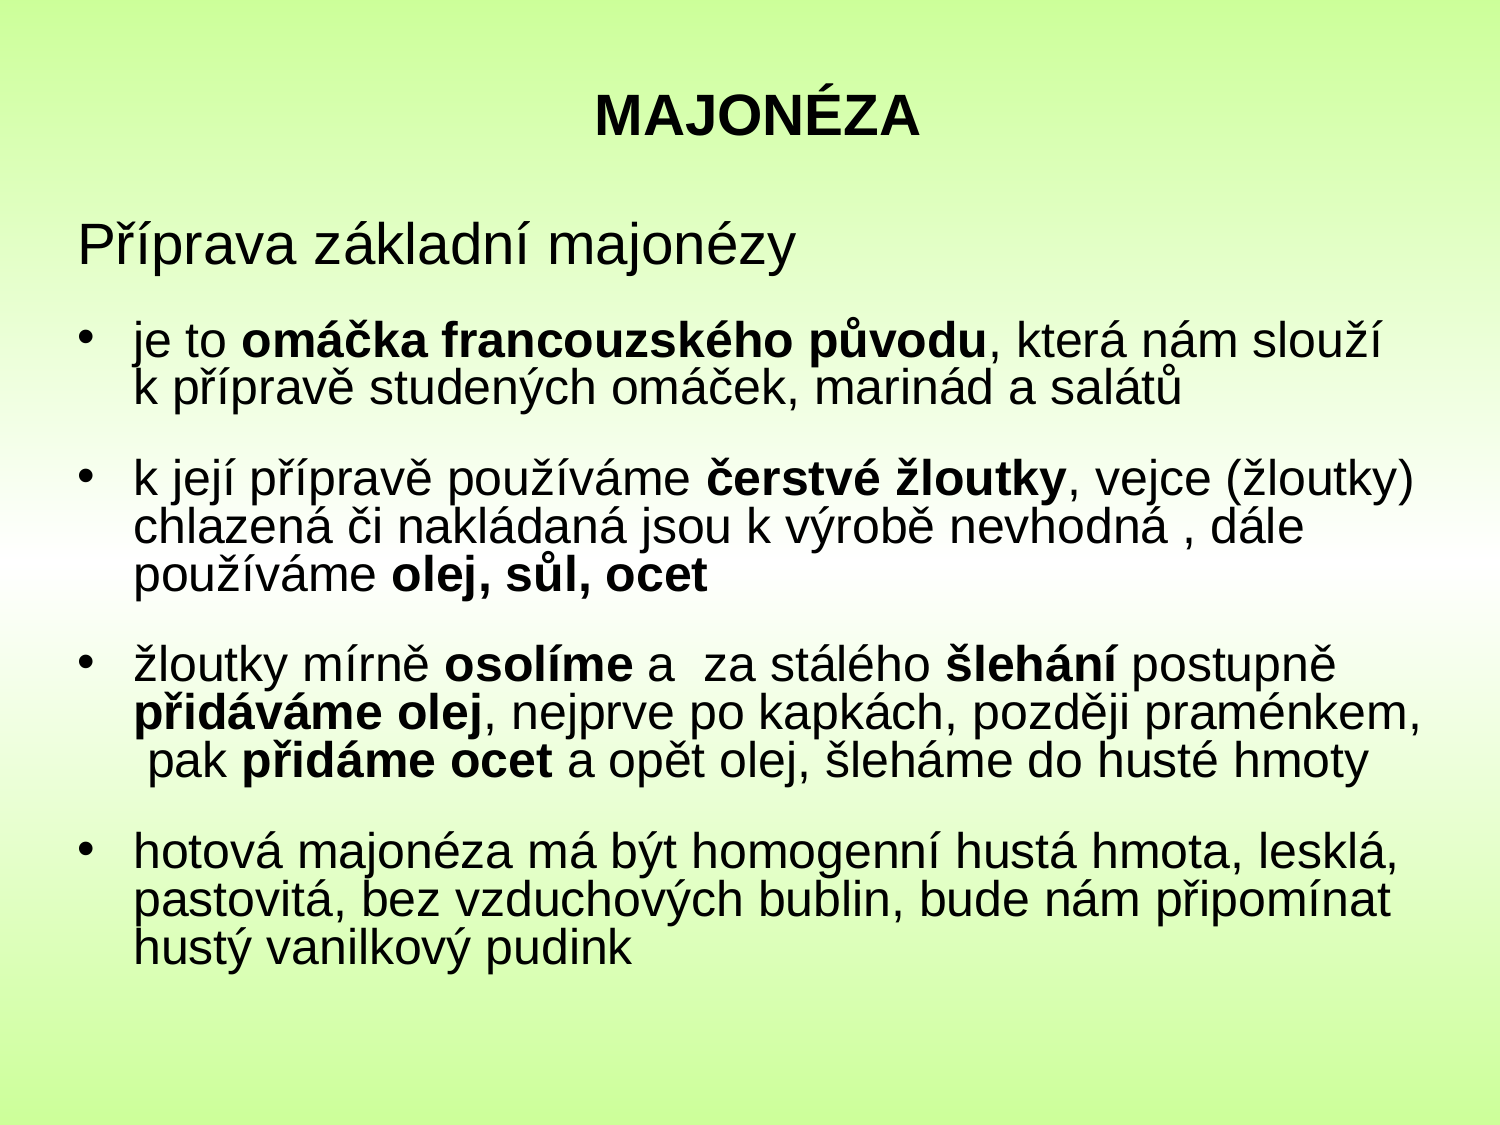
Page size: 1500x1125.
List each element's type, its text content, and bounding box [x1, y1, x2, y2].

title MAJONÉZA [62, 50, 1438, 176]
list Příprava základní majonézy je to omáčka francouzského původu, která nám slouží k přípravě studených omáček, marinád a salátů k její přípravě používáme čerstvé žloutky, vejce (žloutky) chlazená či nakládaná jsou k výrobě nevhodná , dále používáme olej, sůl, ocet žloutky mírně osolíme a za stálého šlehání postupně přidáváme olej, nejprve po kapkách, později praménkem, pak přidáme ocet a opět olej, šleháme do husté hmoty hotová majonéza má být homogenní hustá hmota, lesklá, pastovitá, bez vzduchových bublin, bude nám připomínat hustý vanilkový pudink [62, 212, 1450, 1088]
